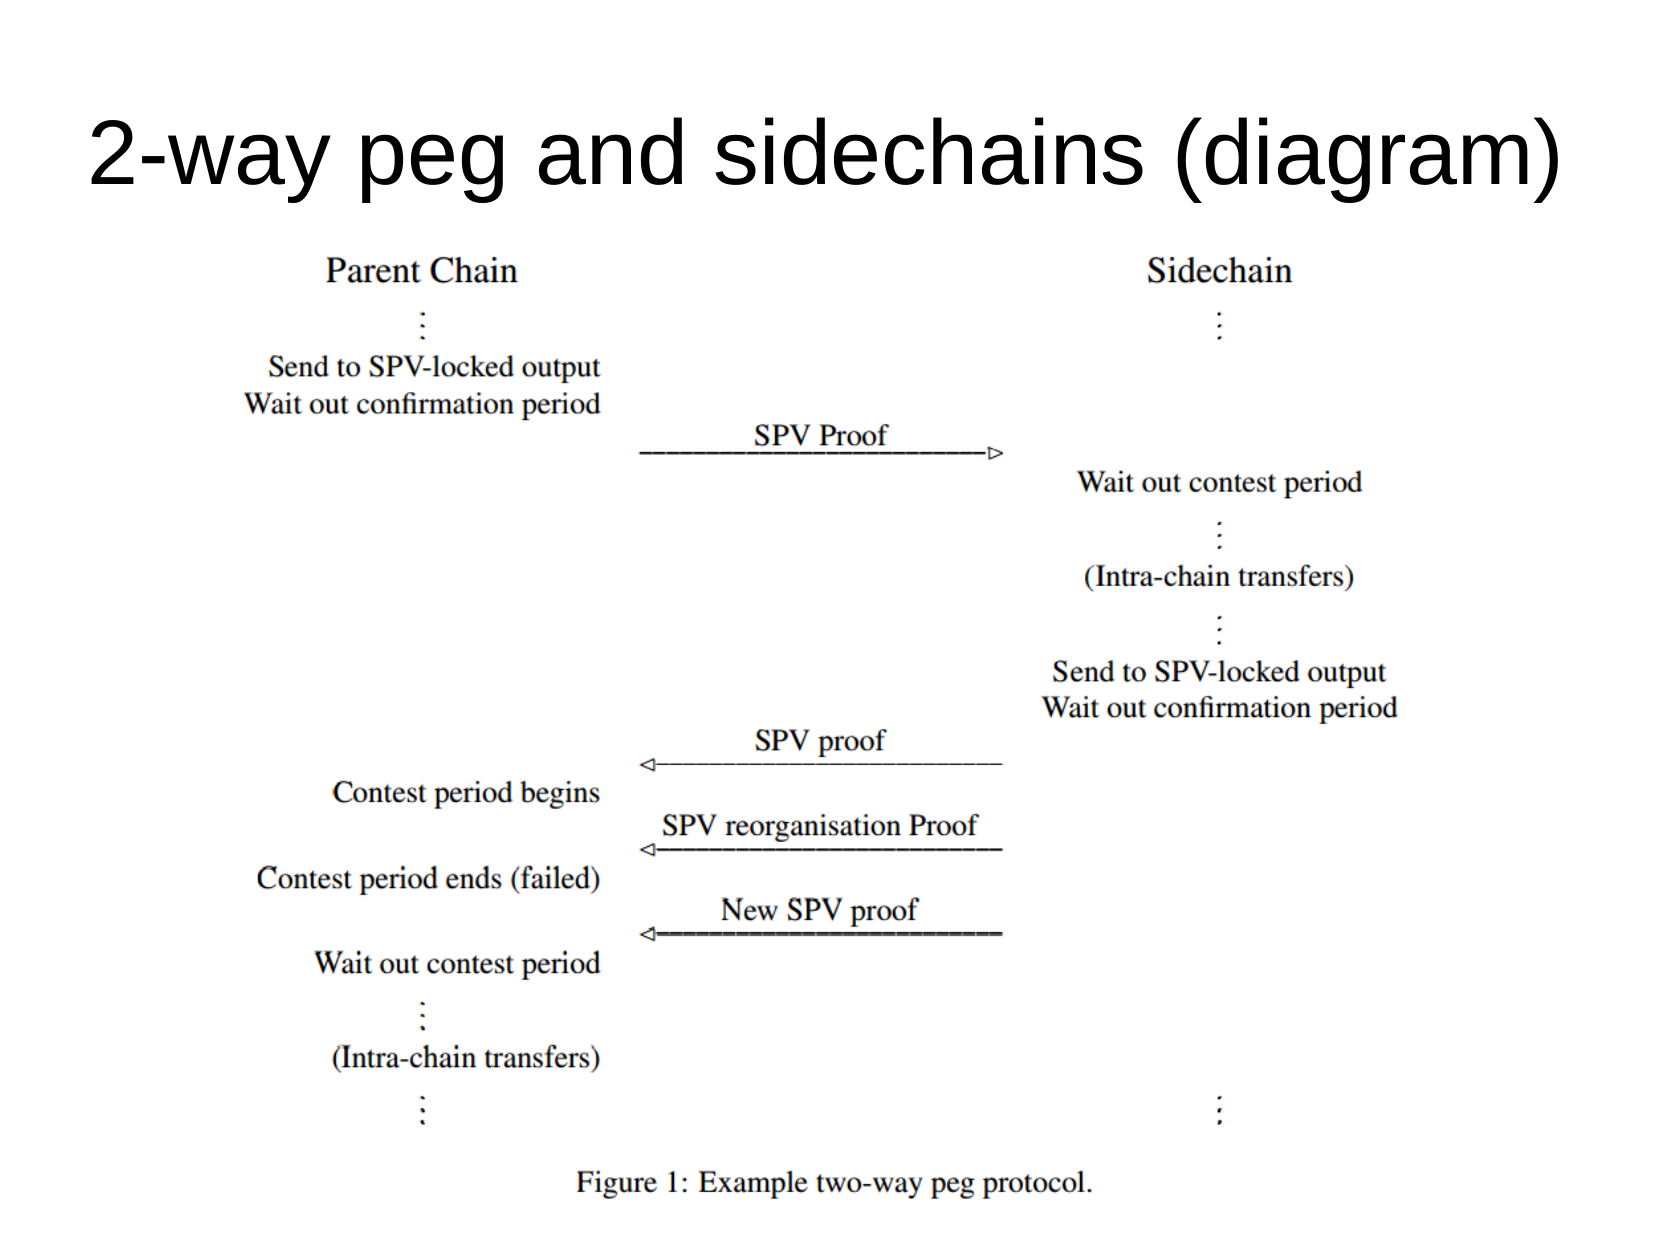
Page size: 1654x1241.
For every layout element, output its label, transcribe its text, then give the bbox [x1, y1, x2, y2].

picture [213, 224, 1426, 1212]
title 2-way peg and sidechains (diagram) [82, 49, 1571, 257]
